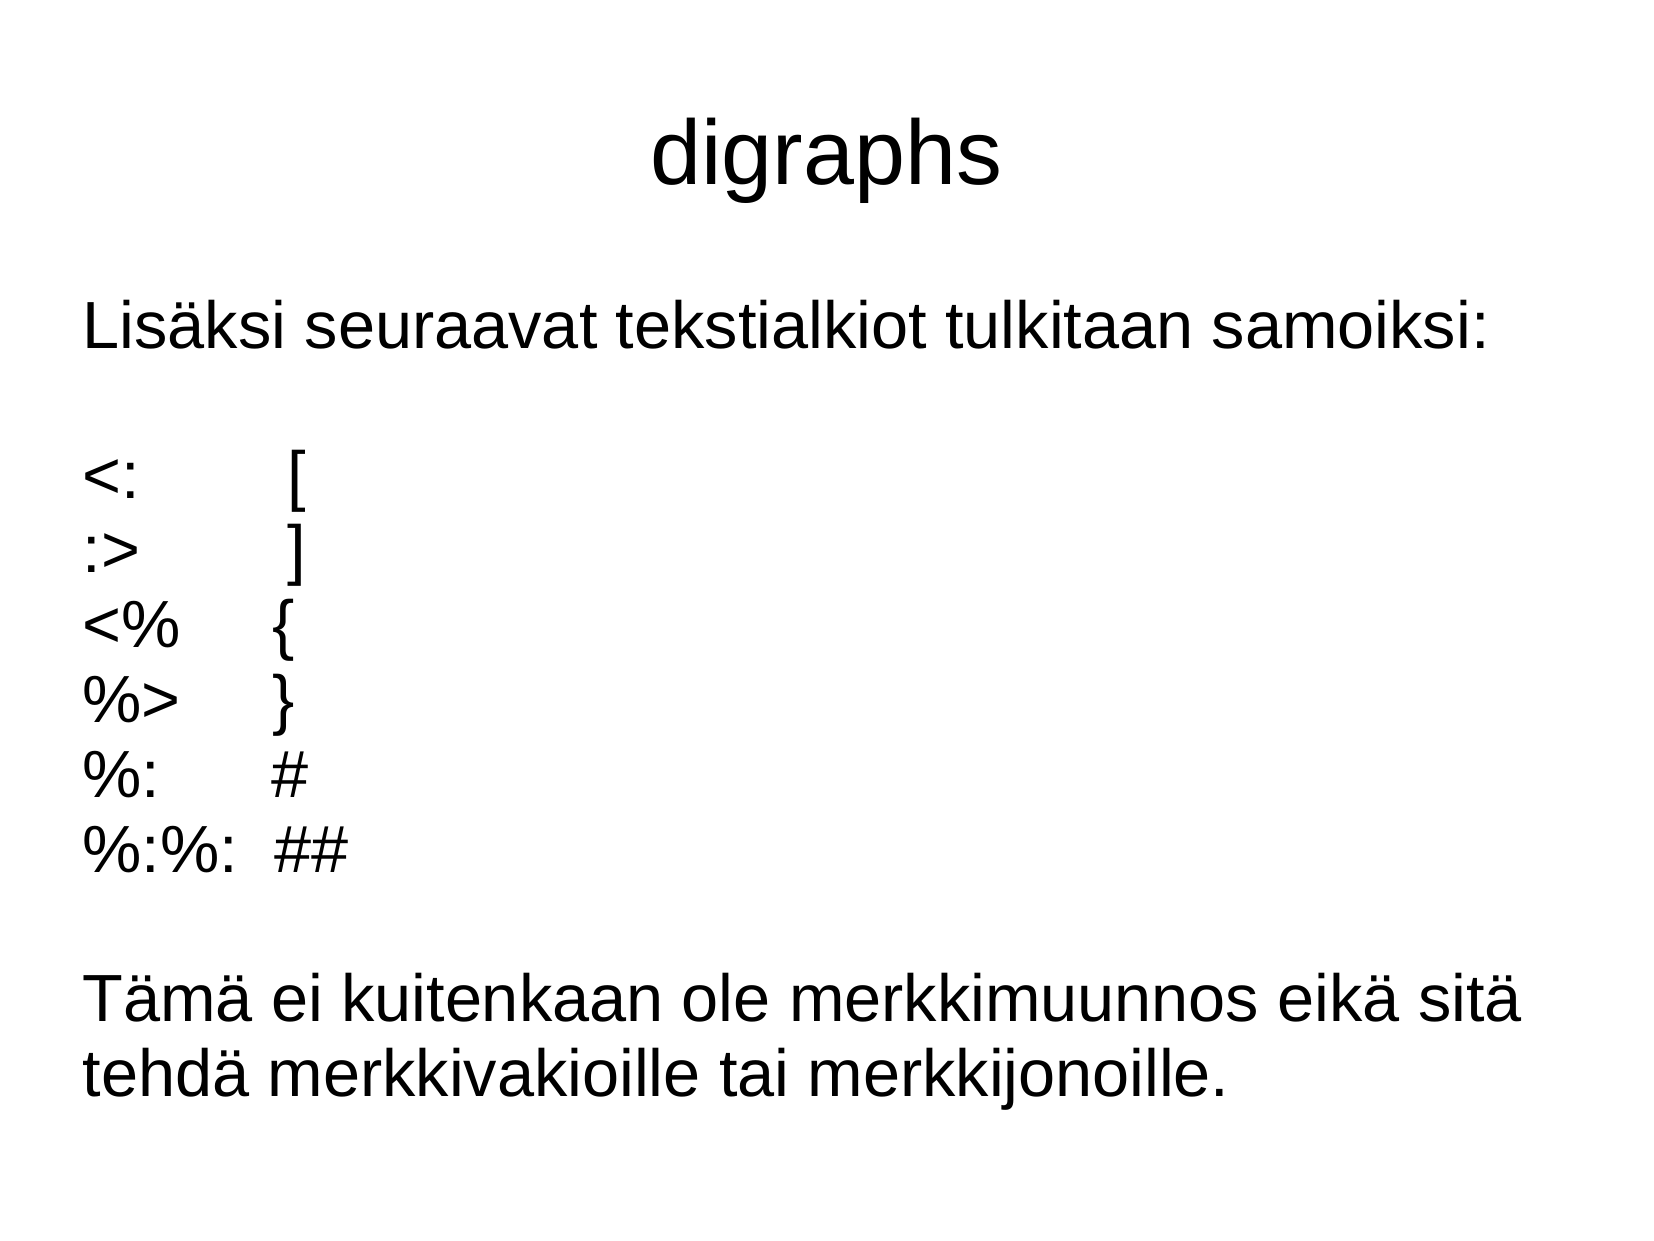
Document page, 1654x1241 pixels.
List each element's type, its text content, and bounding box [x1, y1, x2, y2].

title digraphs [82, 56, 1571, 250]
subtitle Lisäksi seuraavat tekstialkiot tulkitaan samoiksi: <: [ :> ] <% { %> } %: # %:%: ## Tämä ei kuitenkaan ole merkkimuunnos eikä sitä tehdä merkkivakioille tai merkkijonoille. [82, 288, 1571, 1111]
